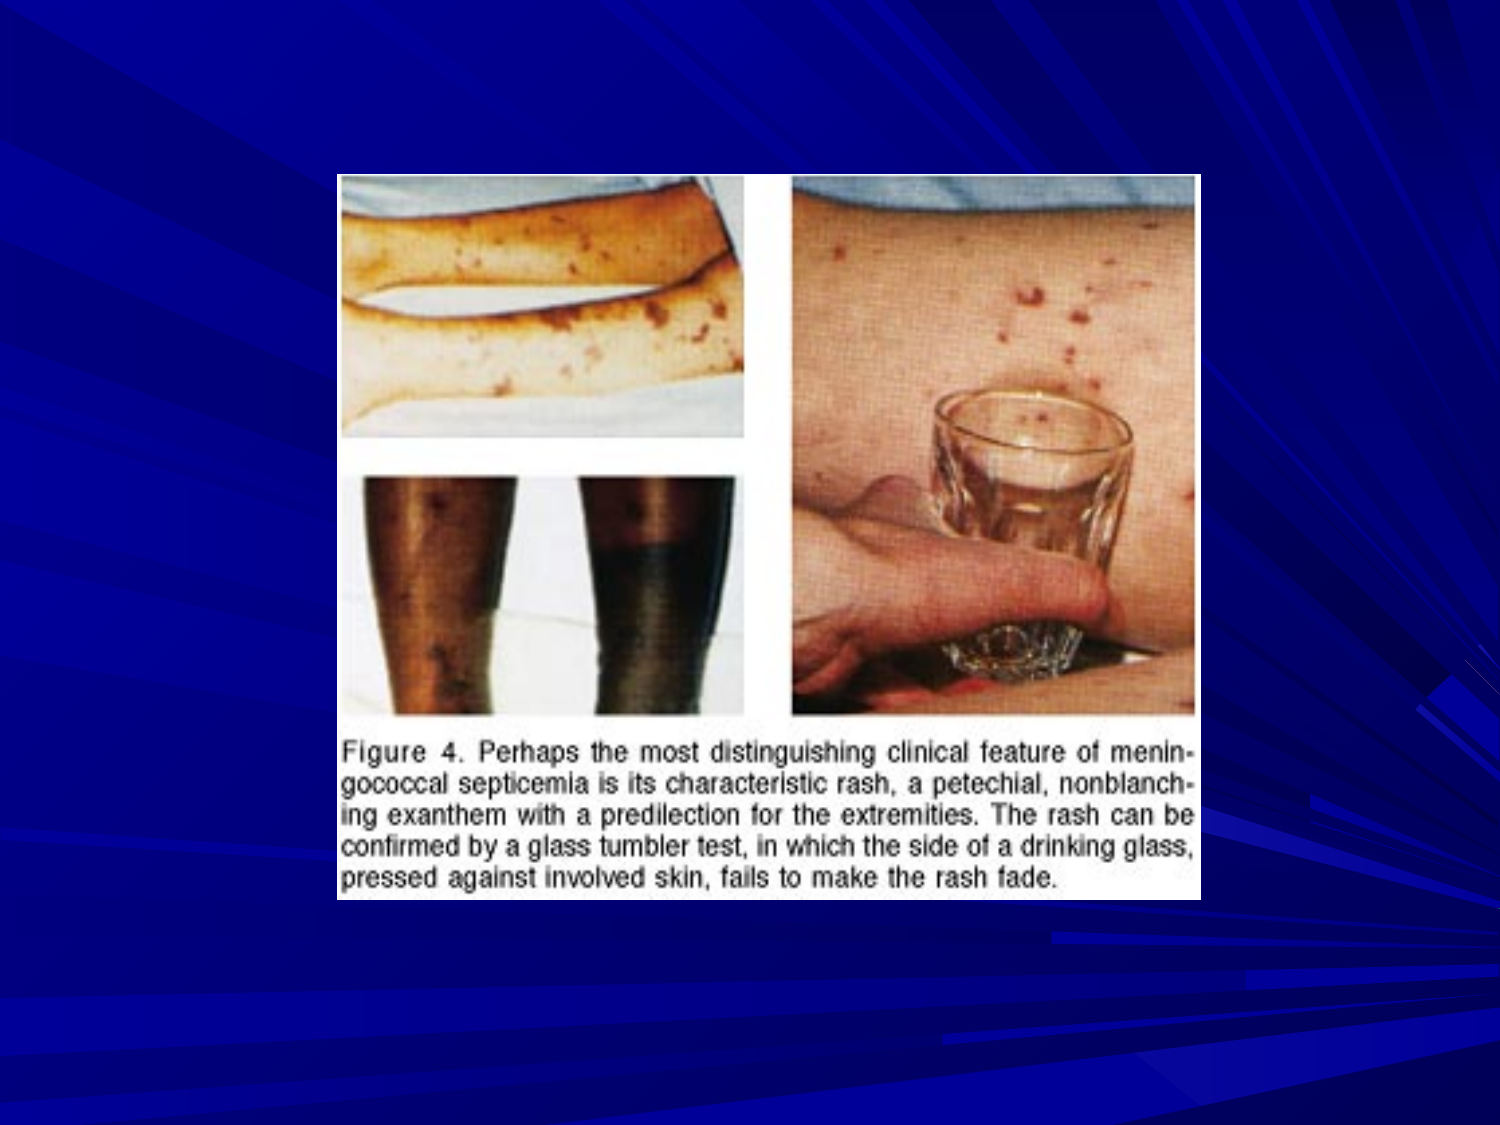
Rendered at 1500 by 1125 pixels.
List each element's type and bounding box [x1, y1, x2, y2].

picture [337, 174, 1201, 901]
